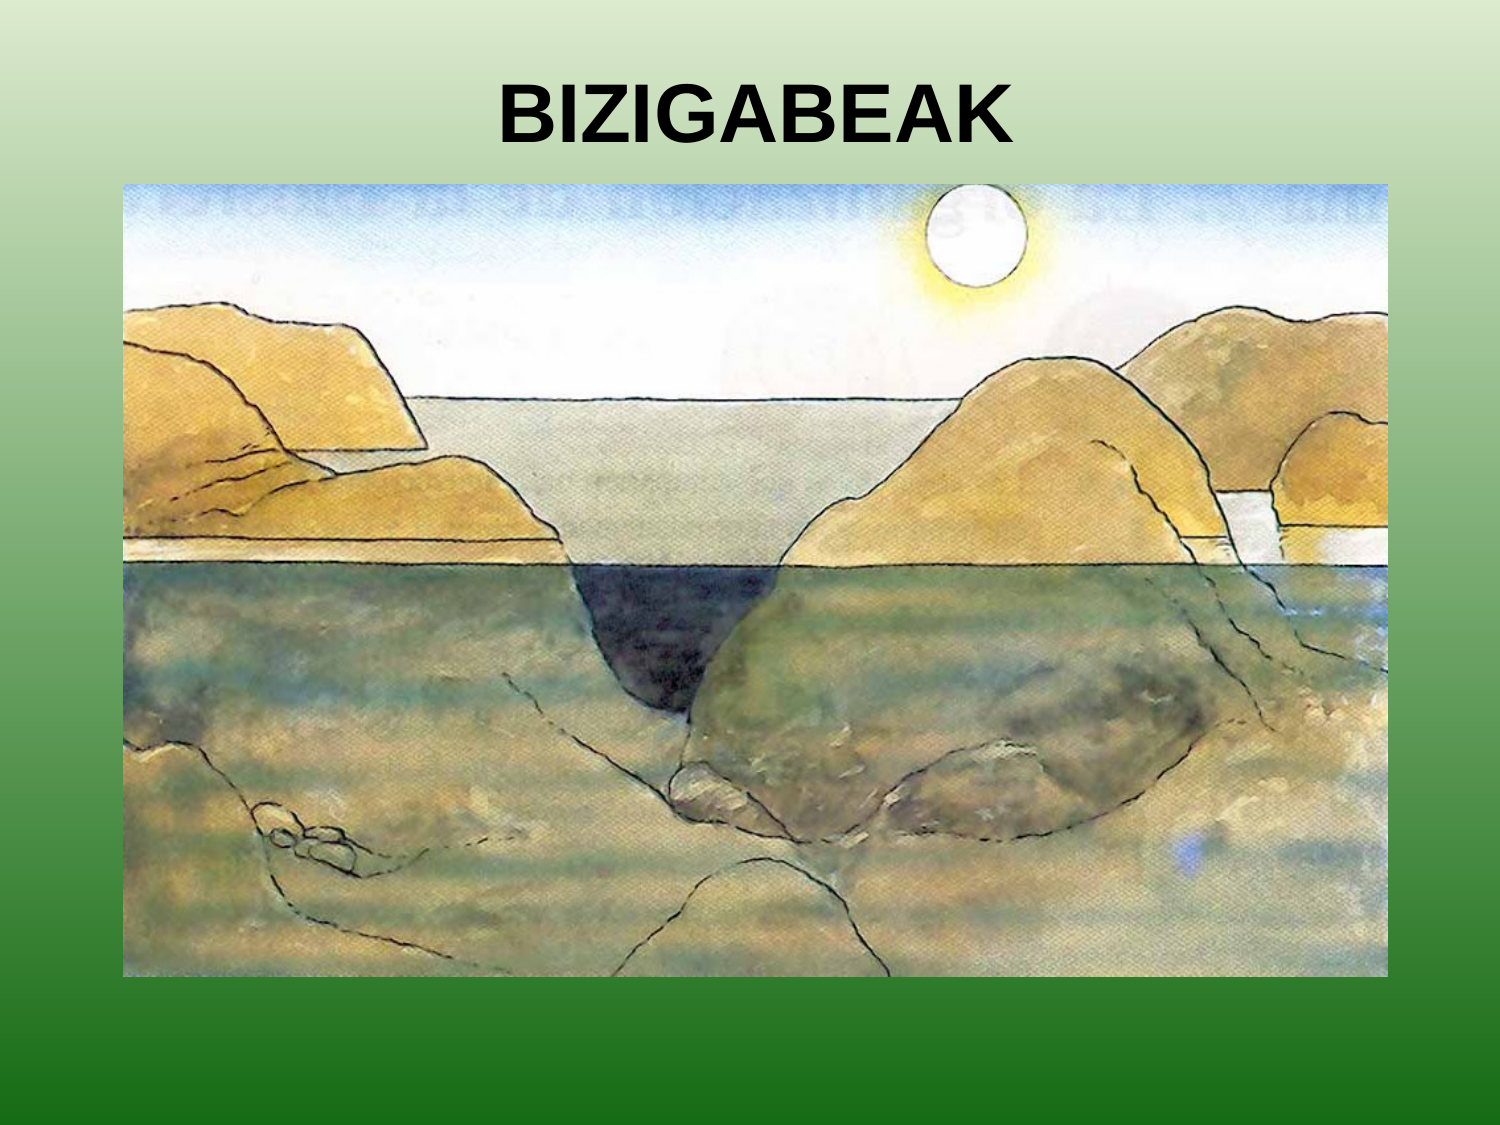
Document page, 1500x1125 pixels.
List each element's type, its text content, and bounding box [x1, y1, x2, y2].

text_box BIZIGABEAK [466, 54, 1046, 174]
text_box [0, 0, 1500, 1125]
picture [123, 184, 1388, 977]
